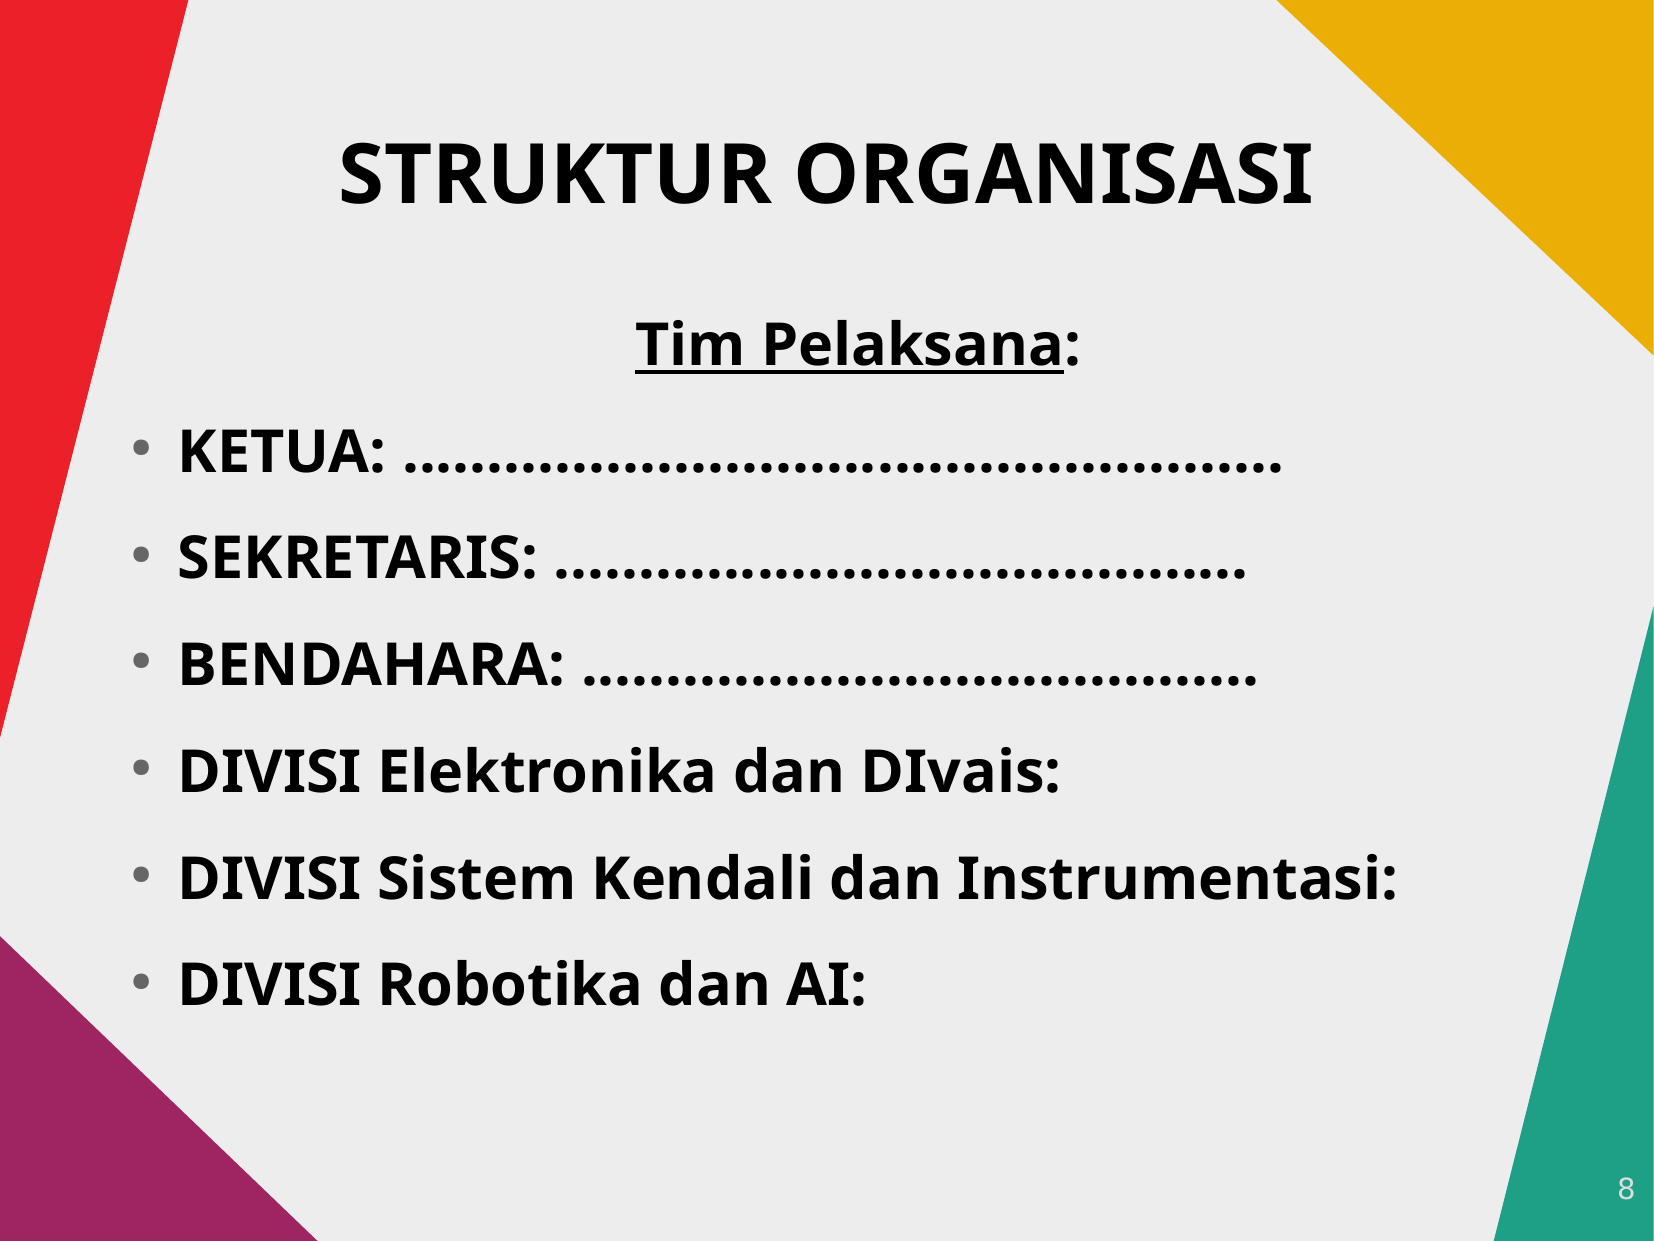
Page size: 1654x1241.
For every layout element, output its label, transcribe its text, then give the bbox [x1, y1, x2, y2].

list Tim Pelaksana: KETUA: .................................................... SEKRETARIS: ......................................... BENDAHARA: ........................................ DIVISI Elektronika dan DIvais: DIVISI Sistem Kendali dan Instrumentasi: DIVISI Robotika dan AI: [114, 302, 1539, 1033]
title STRUKTUR ORGANISASI [114, 73, 1539, 271]
